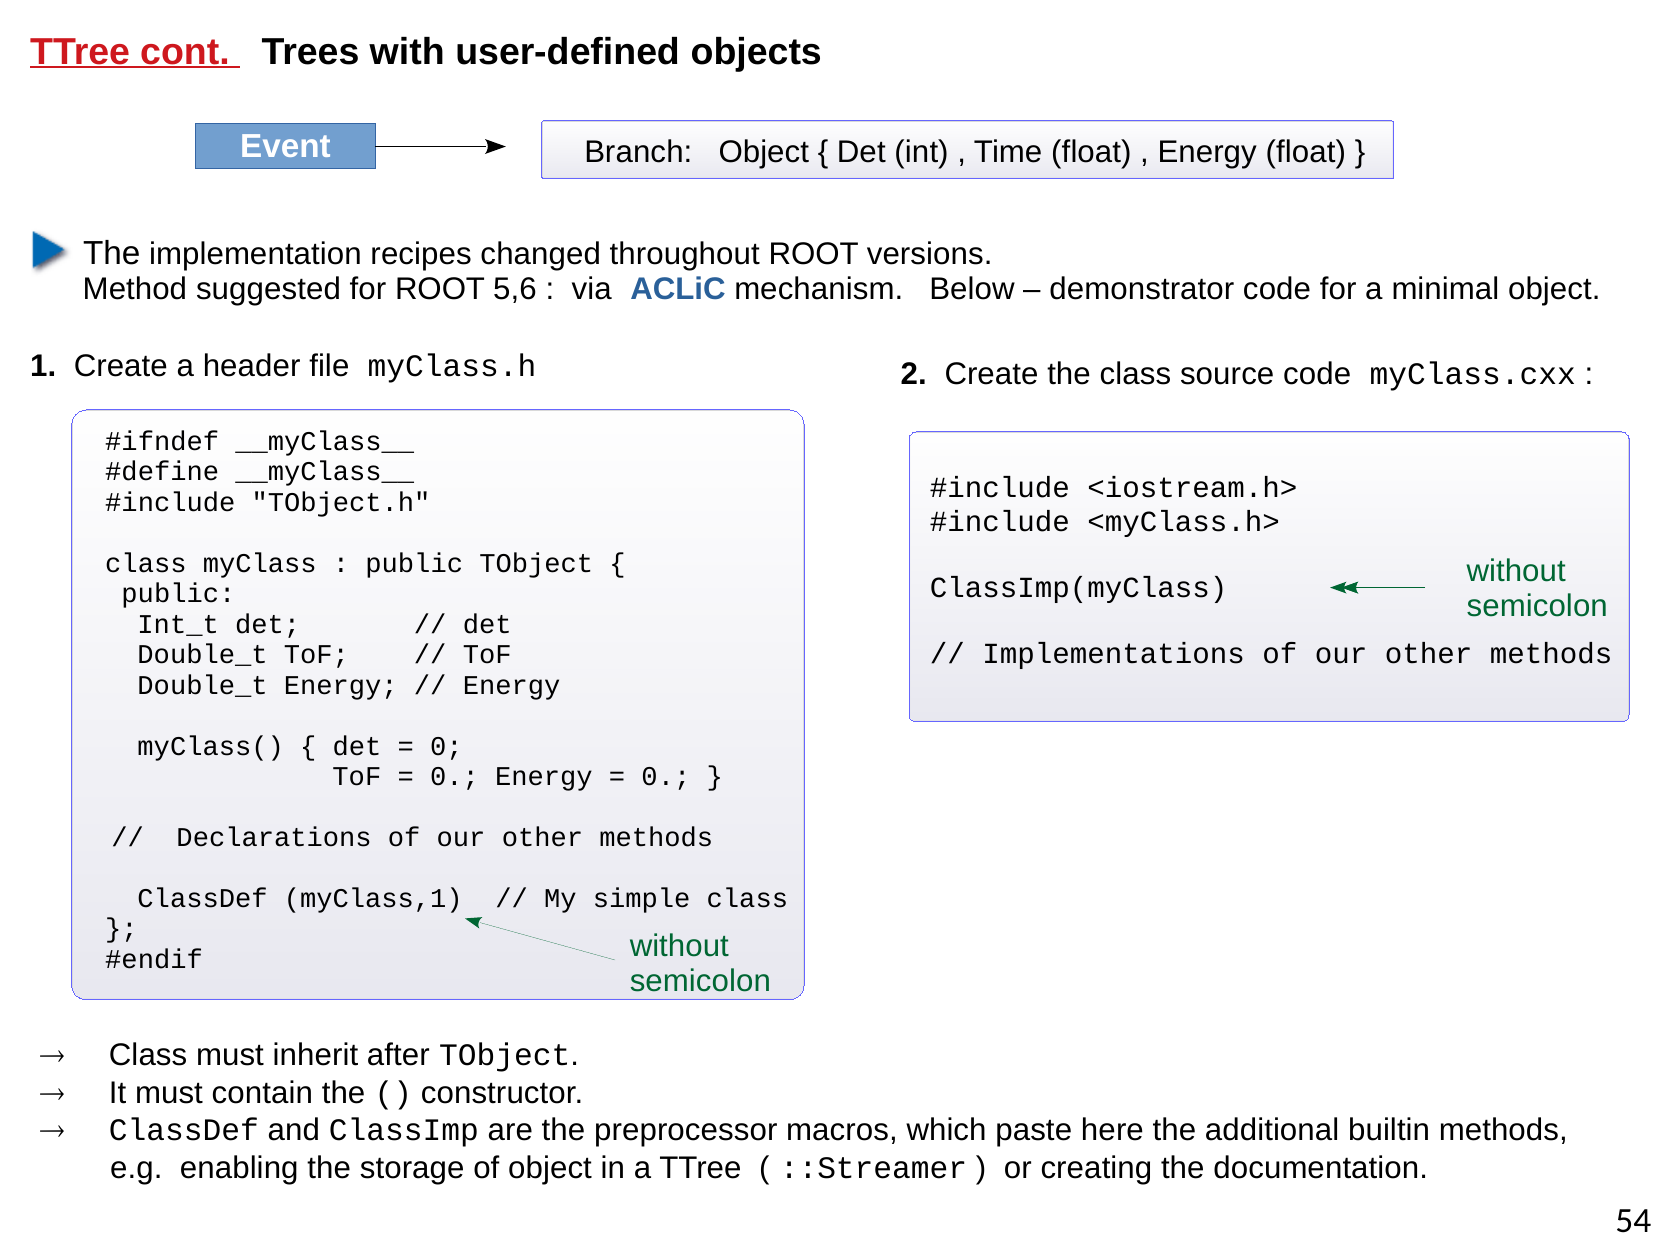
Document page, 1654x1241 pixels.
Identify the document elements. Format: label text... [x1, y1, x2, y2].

text_box Branch: Object { Det (int) , Time (float) , Energy (float) } [569, 126, 1394, 177]
text_box Event [195, 123, 376, 169]
text_box #include <iostream.h> #include <myClass.h> ClassImp(myClass) // Implementations of our other methods [915, 466, 1636, 713]
text_box without semicolon [615, 921, 805, 1006]
text_box without semicolon [1451, 546, 1624, 631]
text_box 2. Create the class source code myClass.cxx : [885, 349, 1636, 409]
text_box TTree cont. Trees with user-defined objects The implementation recipes changed throughout ROOT versions. Method suggested for ROOT 5,6 : via ACLiC mechanism. Below – demonstrator code for a minimal object. 1. Create a header file myClass.h #ifndef __myClass__ #define __myClass__ #include "TObject.h" class myClass : public TObject { public: Int_t det; // det Double_t ToF; // ToF Double_t Energy; // Energy myClass() { det = 0; ToF = 0.; Energy = 0.; } // Declarations of our other methods ClassDef (myClass,1) // My simple class }; #endif  Class must inherit after TObject.  It must contain the () constructor.  ClassDef and ClassImp are the preprocessor macros, which paste here the additional builtin methods, e.g. enabling the storage of object in a TTree ( ::Streamer ) or creating the documentation. [15, 22, 1636, 1207]
